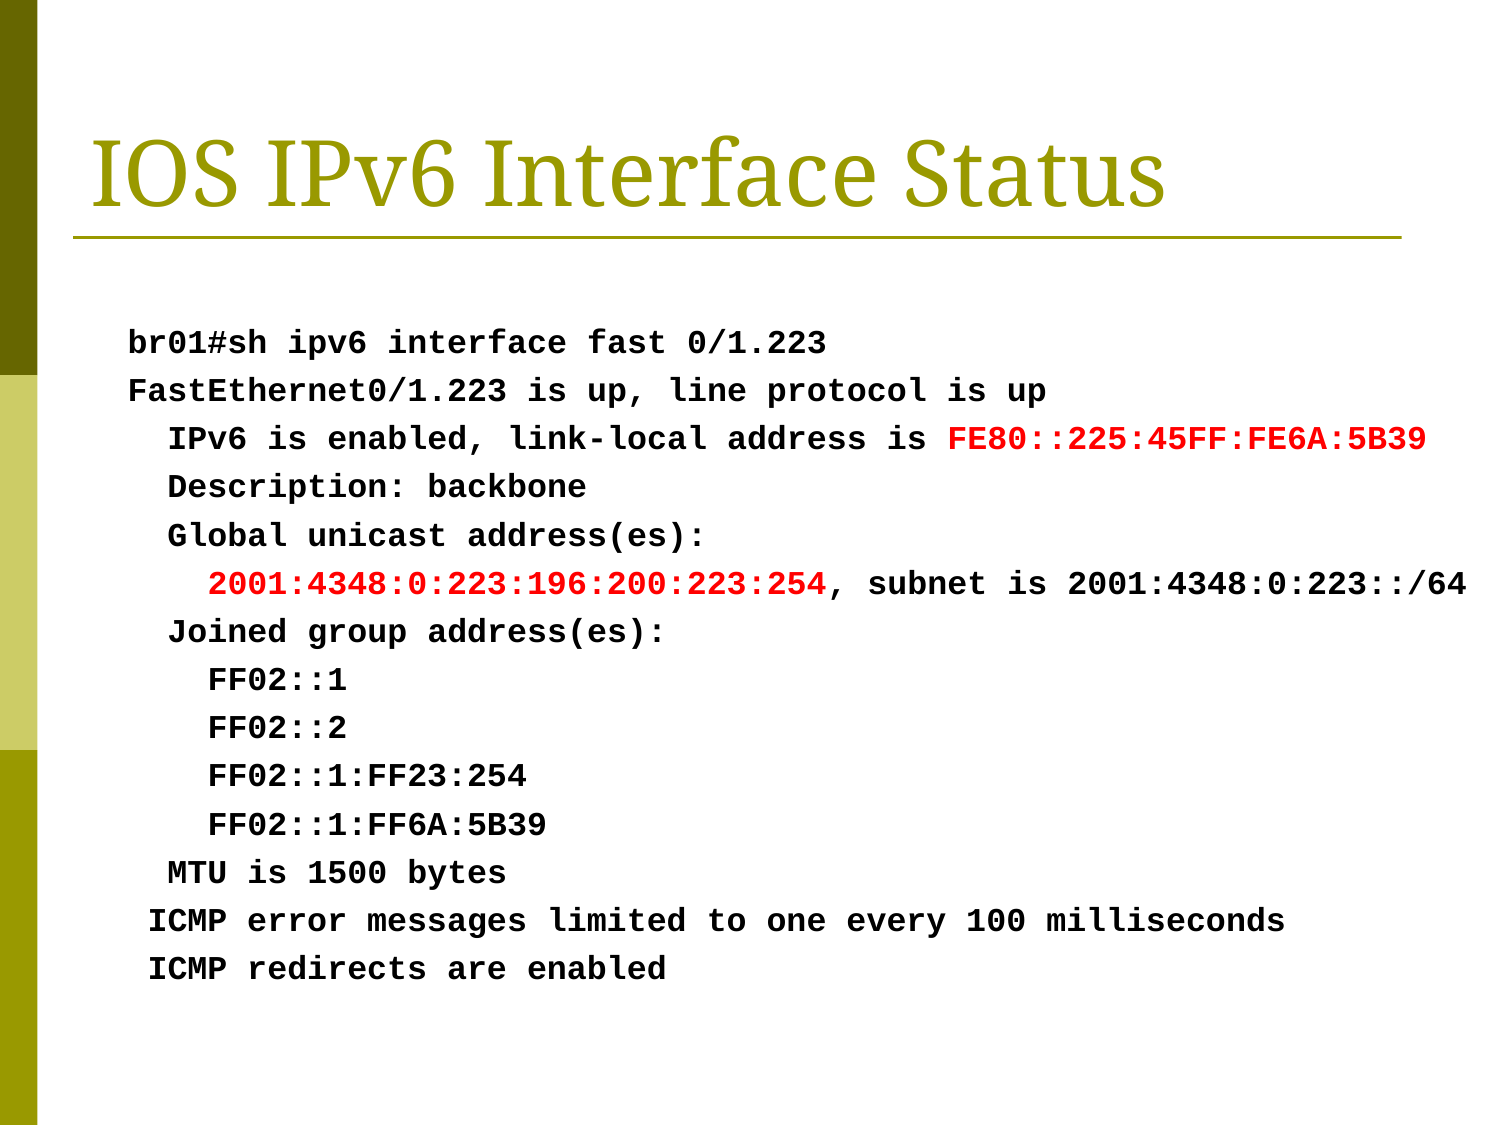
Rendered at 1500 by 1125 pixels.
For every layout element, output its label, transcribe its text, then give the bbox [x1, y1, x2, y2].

title IOS IPv6 Interface Status [75, 45, 1426, 233]
list br01#sh ipv6 interface fast 0/1.223 FastEthernet0/1.223 is up, line protocol is up IPv6 is enabled, link-local address is FE80::225:45FF:FE6A:5B39 Description: backbone Global unicast address(es): 2001:4348:0:223:196:200:223:254, subnet is 2001:4348:0:223::/64 Joined group address(es): FF02::1 FF02::2 FF02::1:FF23:254 FF02::1:FF6A:5B39 MTU is 1500 bytes ICMP error messages limited to one every 100 milliseconds ICMP redirects are enabled [112, 312, 1500, 1063]
